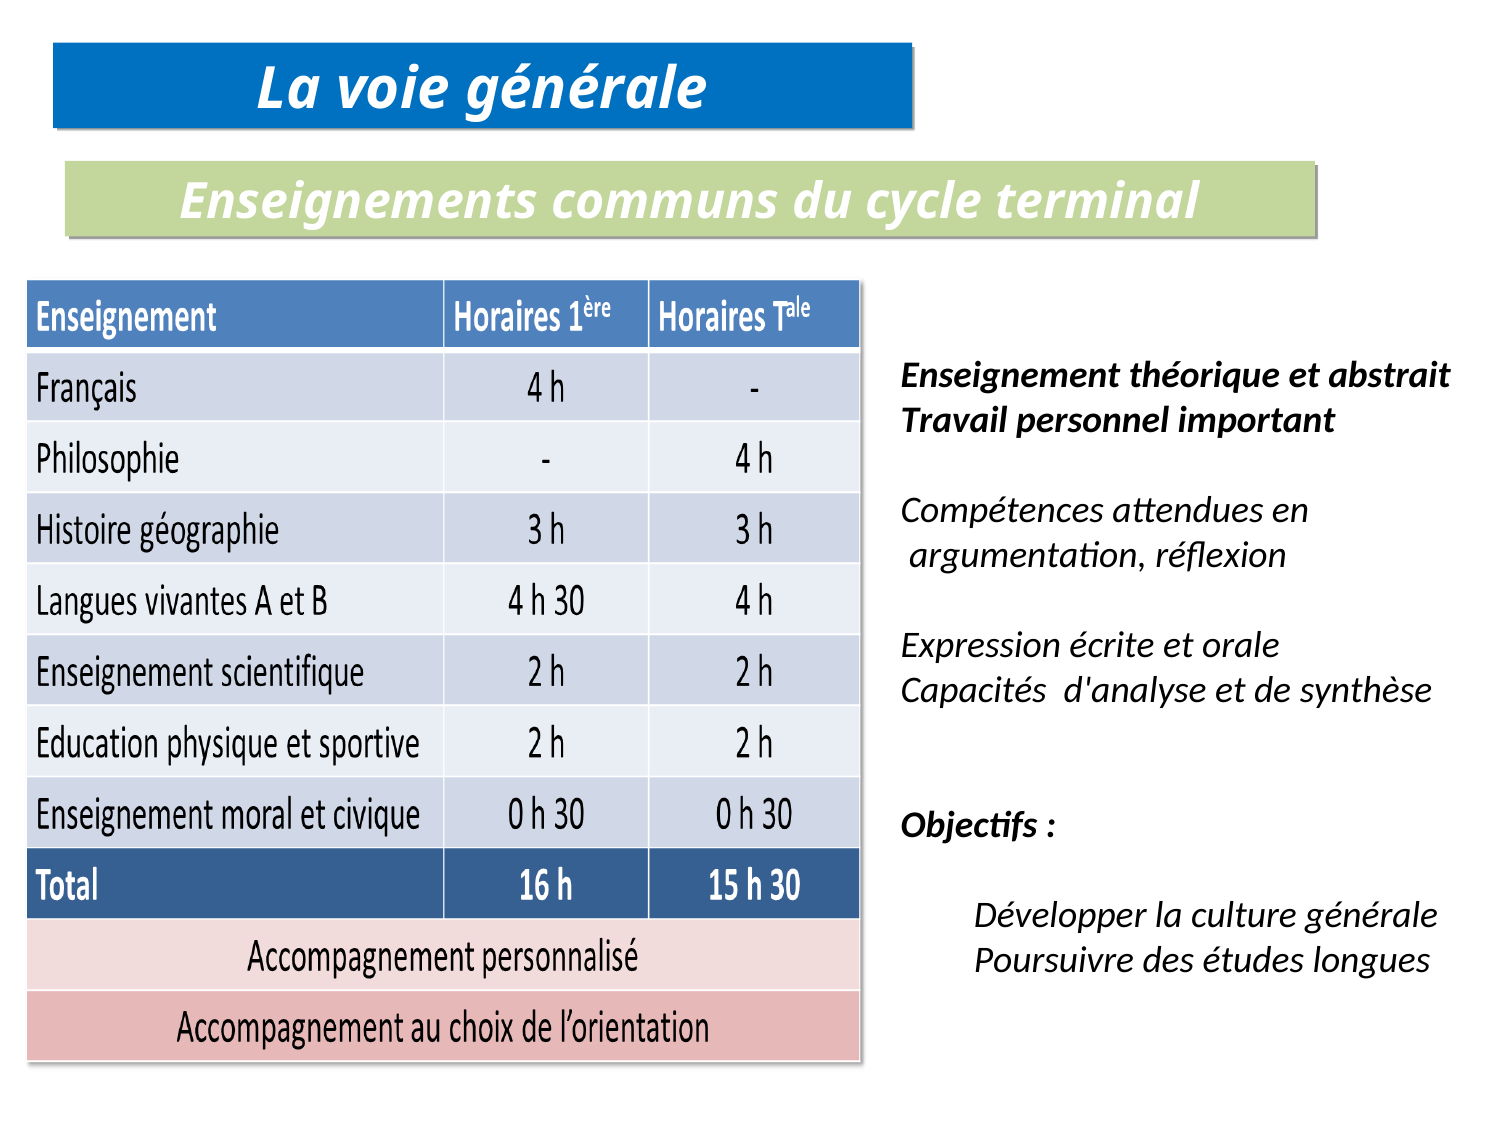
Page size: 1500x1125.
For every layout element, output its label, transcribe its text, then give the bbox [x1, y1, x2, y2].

text_box La voie générale [53, 42, 913, 129]
text_box Enseignement théorique et abstrait Travail personnel important Compétences attendues en argumentation, réflexion Expression écrite et orale Capacités d'analyse et de synthèse Objectifs : Développer la culture générale Poursuivre des études longues [885, 342, 1477, 1052]
text_box Enseignements communs du cycle terminal [64, 160, 1315, 237]
picture [23, 271, 868, 1082]
